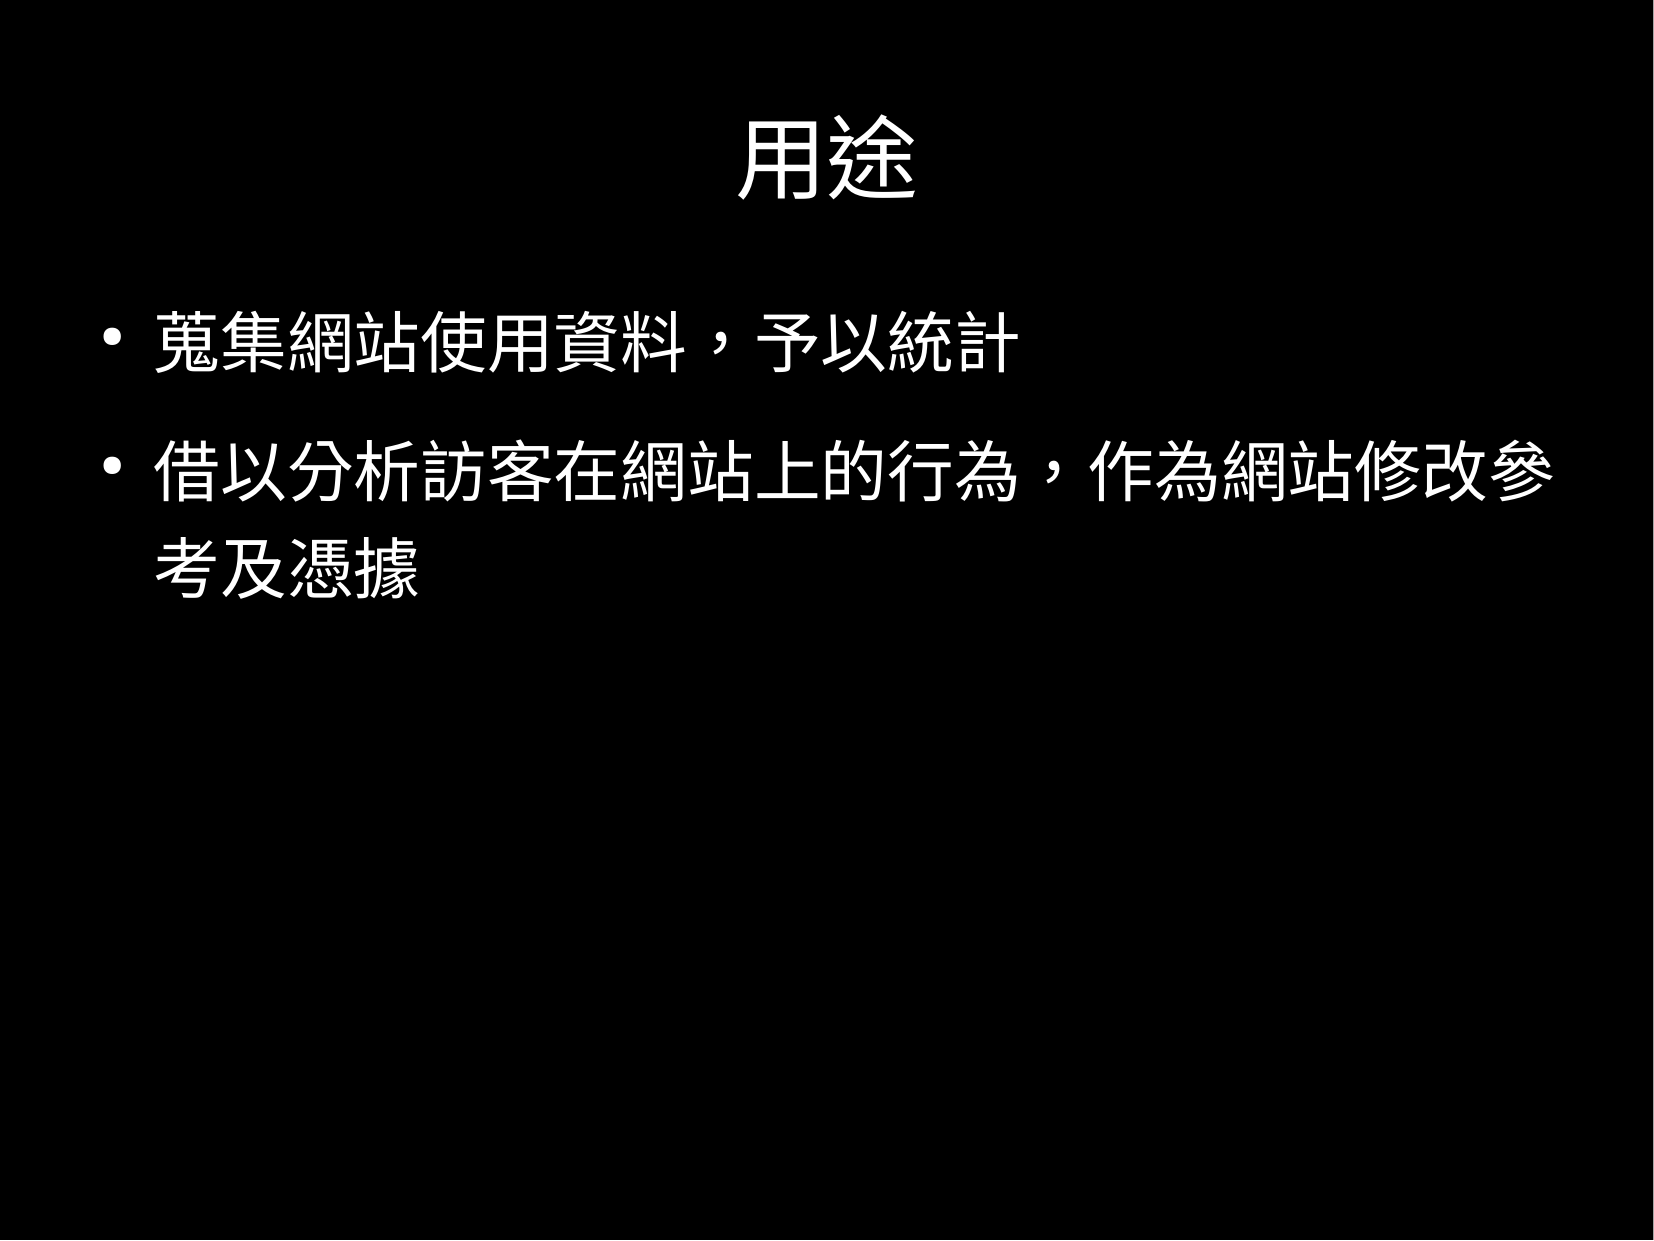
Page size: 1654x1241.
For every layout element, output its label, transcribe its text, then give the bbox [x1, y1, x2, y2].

title 用途 [82, 49, 1571, 257]
list 蒐集網站使用資料，予以統計 借以分析訪客在網站上的行為，作為網站修改參考及憑據 [82, 290, 1571, 1010]
